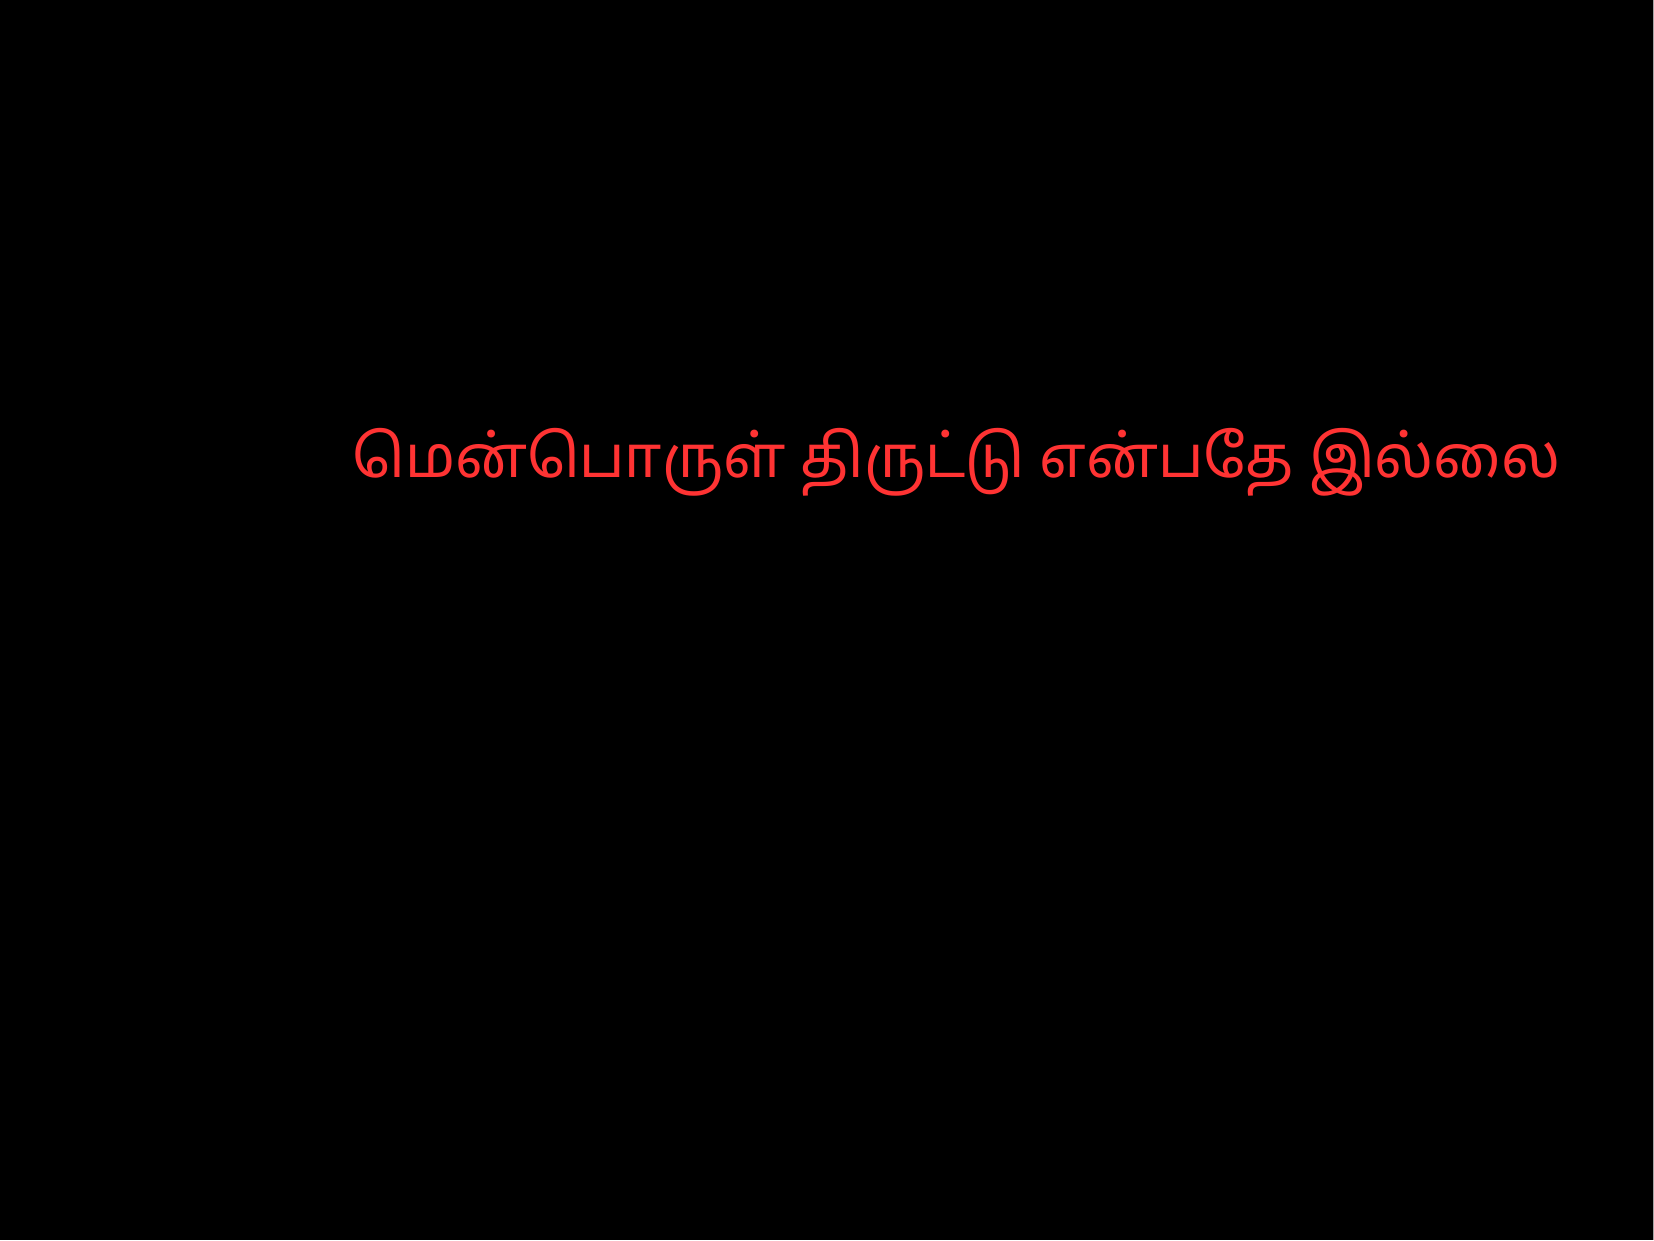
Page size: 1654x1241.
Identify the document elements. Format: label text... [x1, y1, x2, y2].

text_box மென்பொருள் திருட்டு என்பதே இல்லை [337, 419, 1576, 526]
